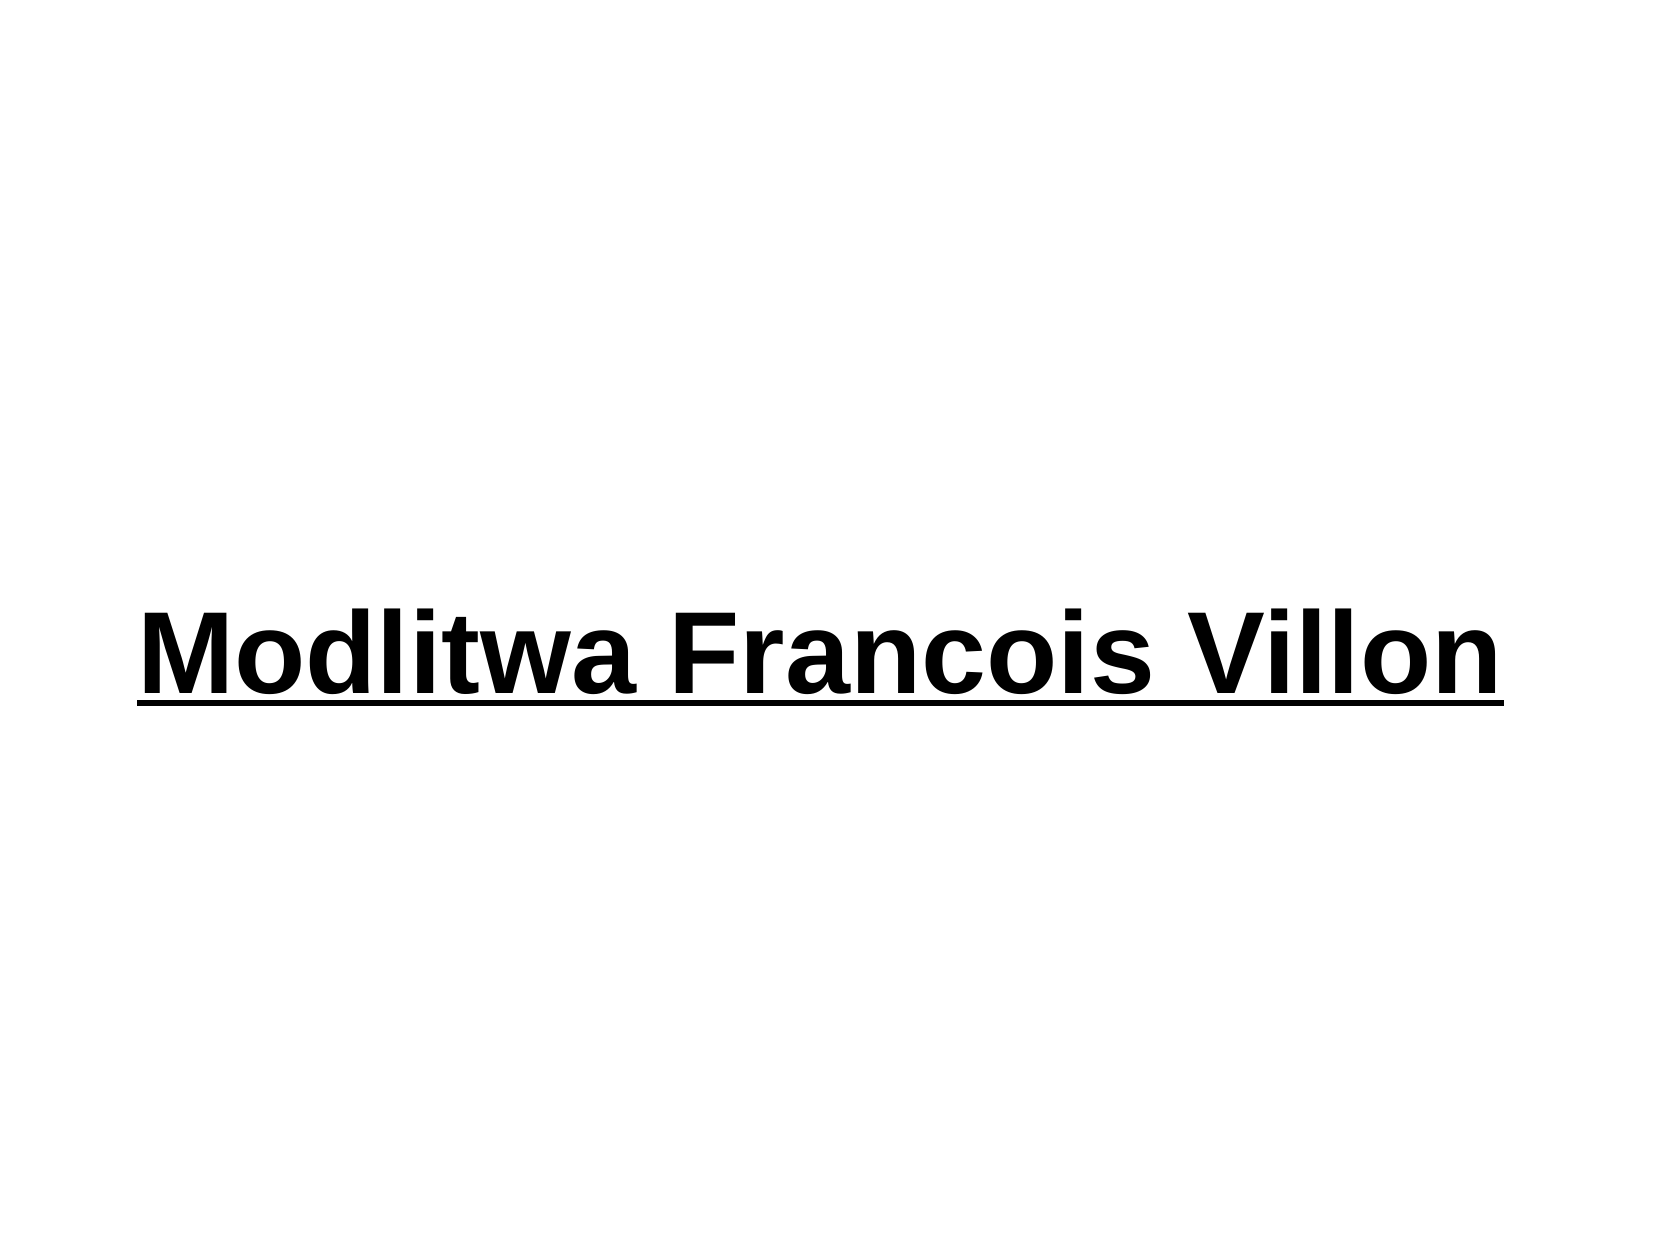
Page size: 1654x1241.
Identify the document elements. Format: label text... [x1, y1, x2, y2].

subtitle Modlitwa Francois Villon [0, 0, 1642, 1241]
